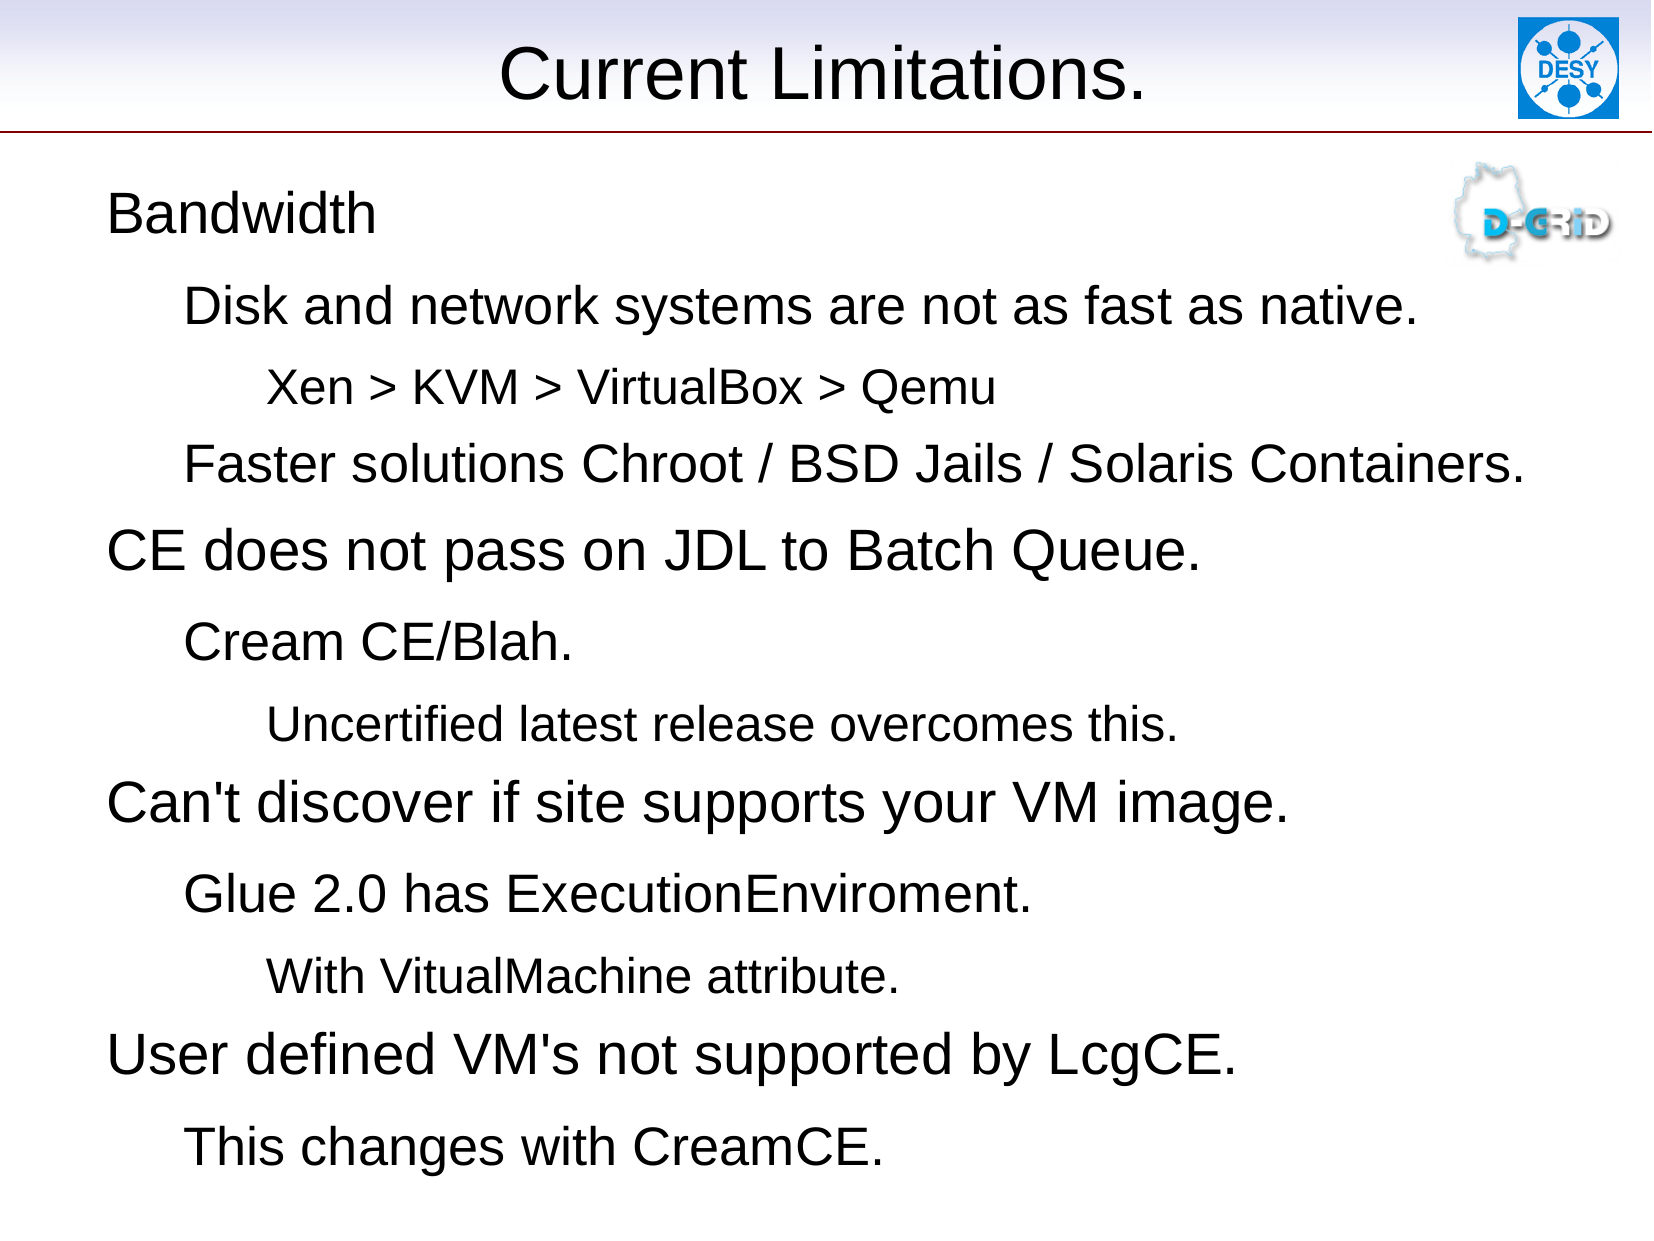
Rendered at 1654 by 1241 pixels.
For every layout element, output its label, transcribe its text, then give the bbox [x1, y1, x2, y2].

picture [1417, 147, 1646, 266]
list Bandwidth Disk and network systems are not as fast as native. Xen > KVM > VirtualBox > Qemu Faster solutions Chroot / BSD Jails / Solaris Containers. CE does not pass on JDL to Batch Queue. Cream CE/Blah. Uncertified latest release overcomes this. Can't discover if site supports your VM image. Glue 2.0 has ExecutionEnviroment. With VitualMachine attribute. User defined VM's not supported by LcgCE. This changes with CreamCE. [88, 180, 1577, 1177]
picture [1565, 17, 1619, 119]
title Current Limitations. [82, 0, 1565, 148]
